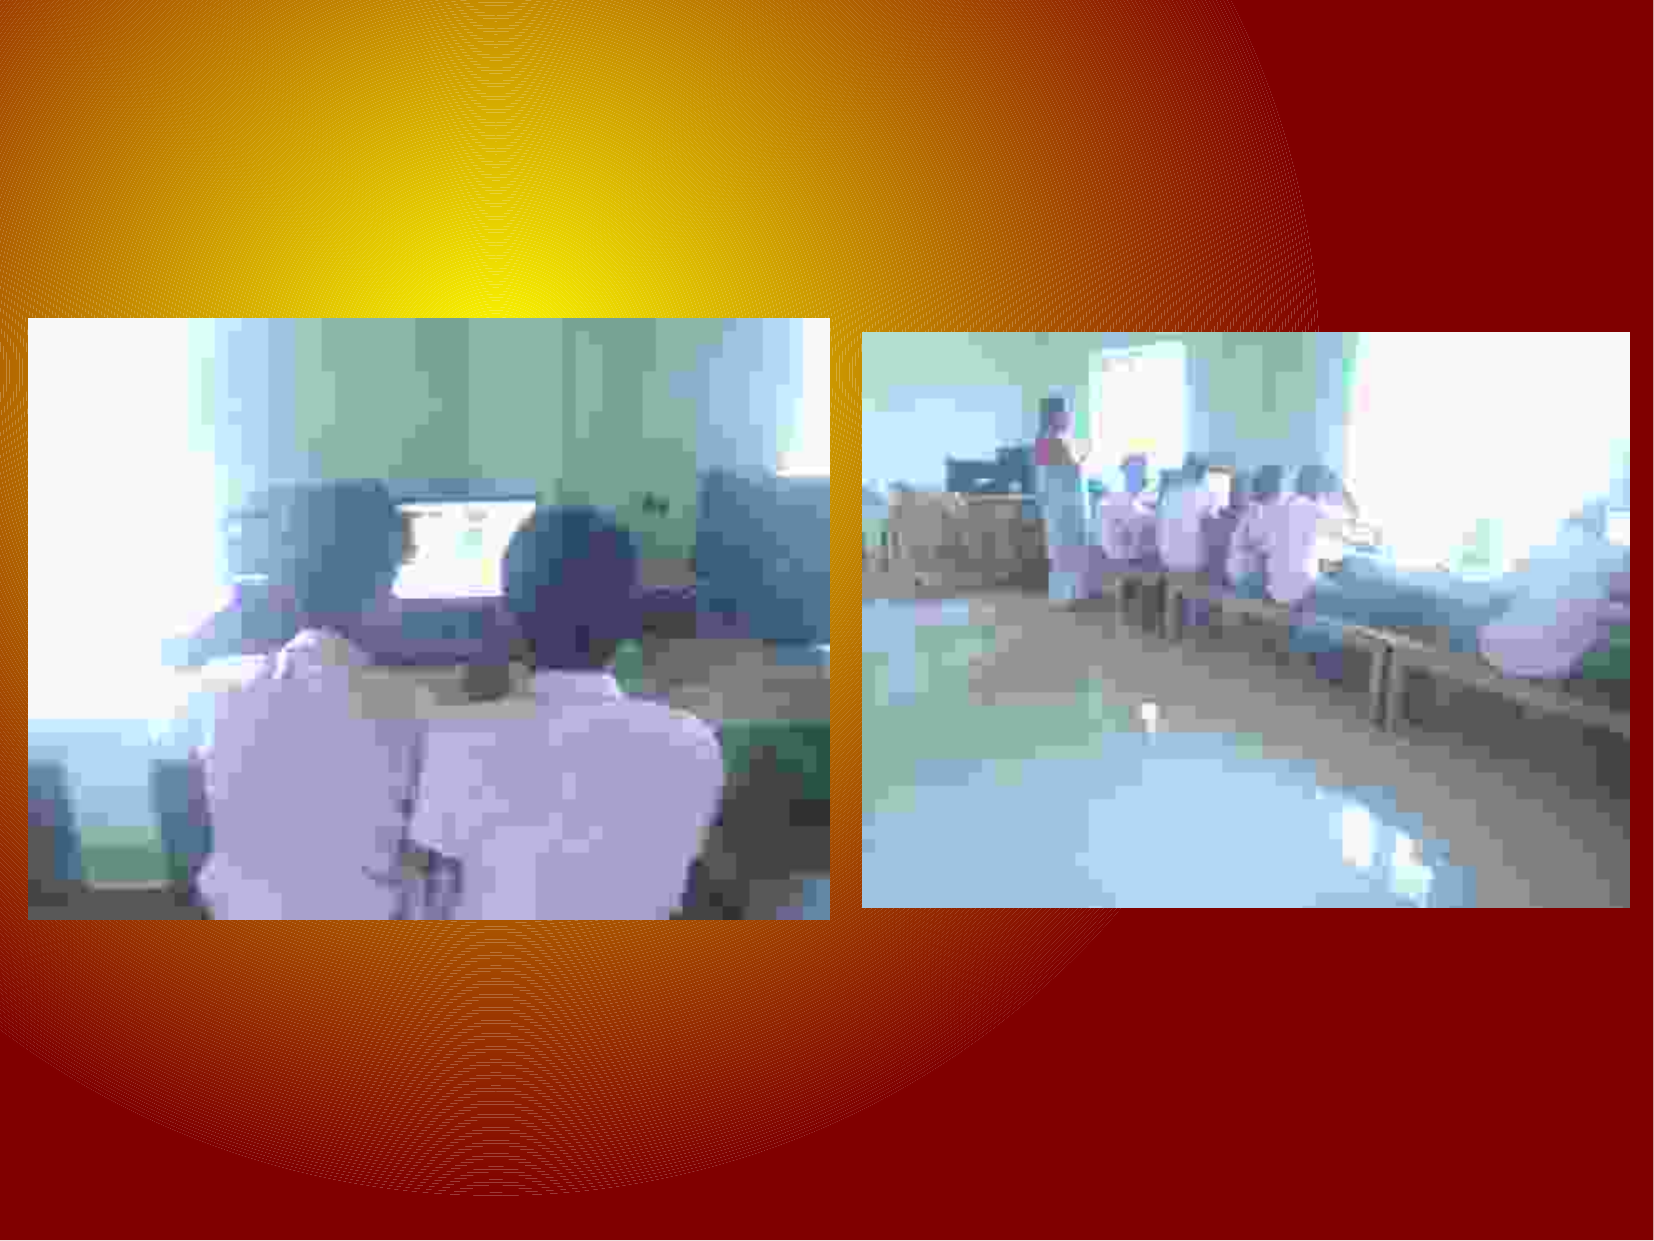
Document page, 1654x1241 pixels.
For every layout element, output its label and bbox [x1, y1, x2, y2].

picture [862, 332, 1630, 908]
picture [28, 318, 830, 920]
